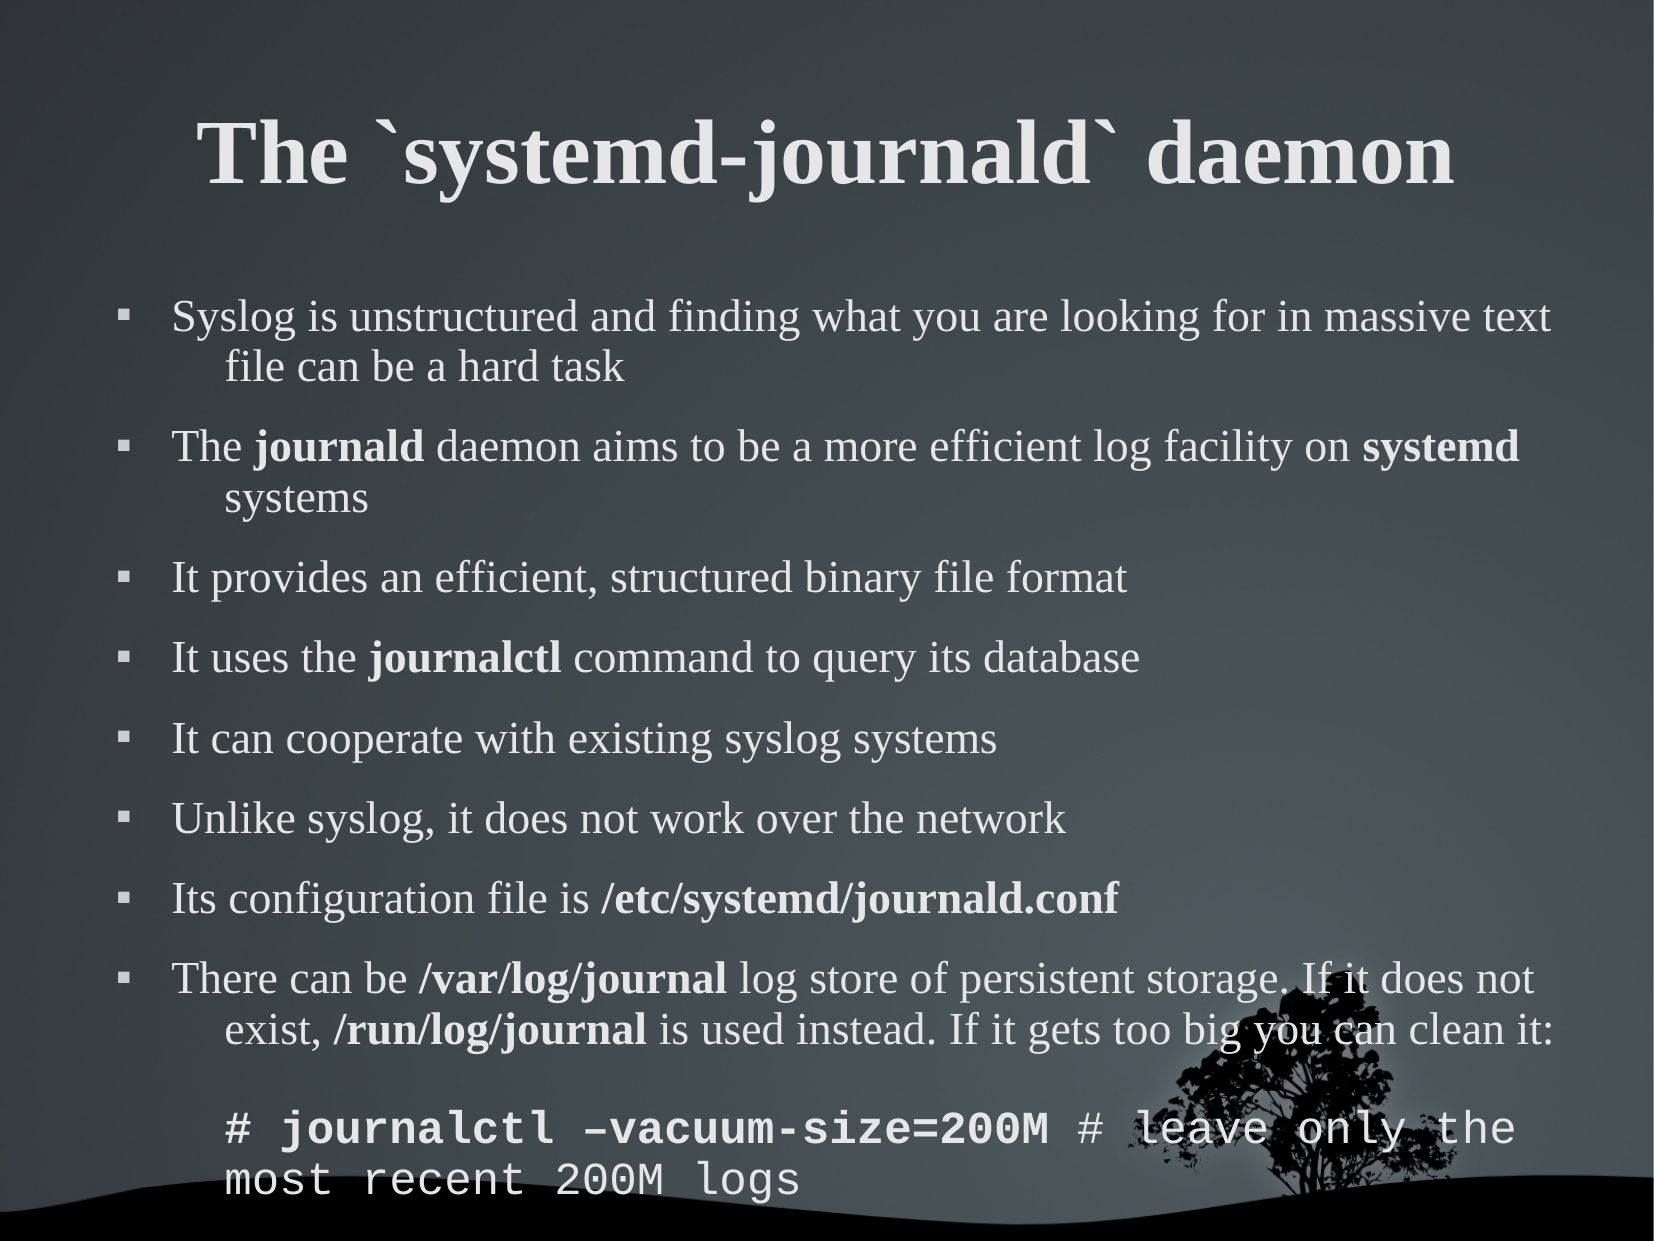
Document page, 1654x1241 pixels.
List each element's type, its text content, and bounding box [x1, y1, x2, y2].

list Syslog is unstructured and finding what you are looking for in massive text file can be a hard task The journald daemon aims to be a more efficient log facility on systemd systems It provides an efficient, structured binary file format It uses the journalctl command to query its database It can cooperate with existing syslog systems Unlike syslog, it does not work over the network Its configuration file is /etc/systemd/journald.conf There can be /var/log/journal log store of persistent storage. If it does not exist, /run/log/journal is used instead. If it gets too big you can clean it: # journalctl –vacuum-size=200M # leave only the most recent 200M logs [82, 290, 1571, 1209]
title The `systemd-journald` daemon [82, 49, 1571, 257]
picture [0, 0, 1654, 1241]
